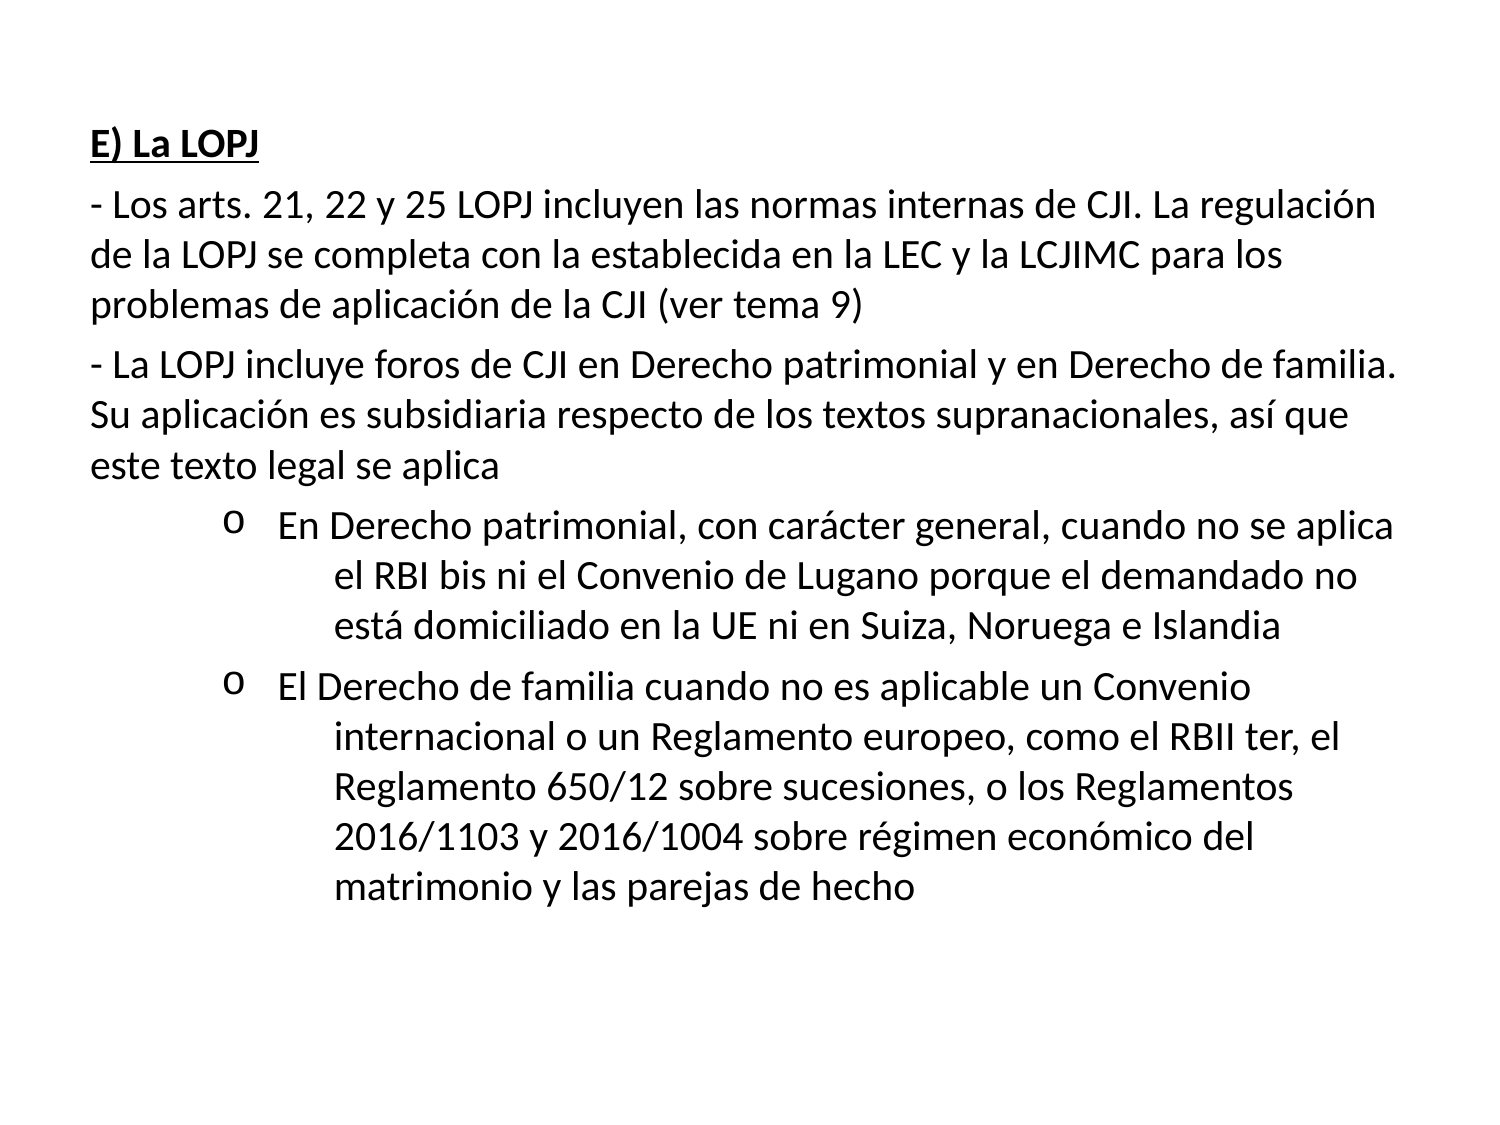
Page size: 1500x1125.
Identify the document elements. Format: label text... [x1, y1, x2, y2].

list E) La LOPJ - Los arts. 21, 22 y 25 LOPJ incluyen las normas internas de CJI. La regulación de la LOPJ se completa con la establecida en la LEC y la LCJIMC para los problemas de aplicación de la CJI (ver tema 9) - La LOPJ incluye foros de CJI en Derecho patrimonial y en Derecho de familia. Su aplicación es subsidiaria respecto de los textos supranacionales, así que este texto legal se aplica En Derecho patrimonial, con carácter general, cuando no se aplica el RBI bis ni el Convenio de Lugano porque el demandado no está domiciliado en la UE ni en Suiza, Noruega e Islandia El Derecho de familia cuando no es aplicable un Convenio internacional o un Reglamento europeo, como el RBII ter, el Reglamento 650/12 sobre sucesiones, o los Reglamentos 2016/1103 y 2016/1004 sobre régimen económico del matrimonio y las parejas de hecho [75, 108, 1426, 1017]
